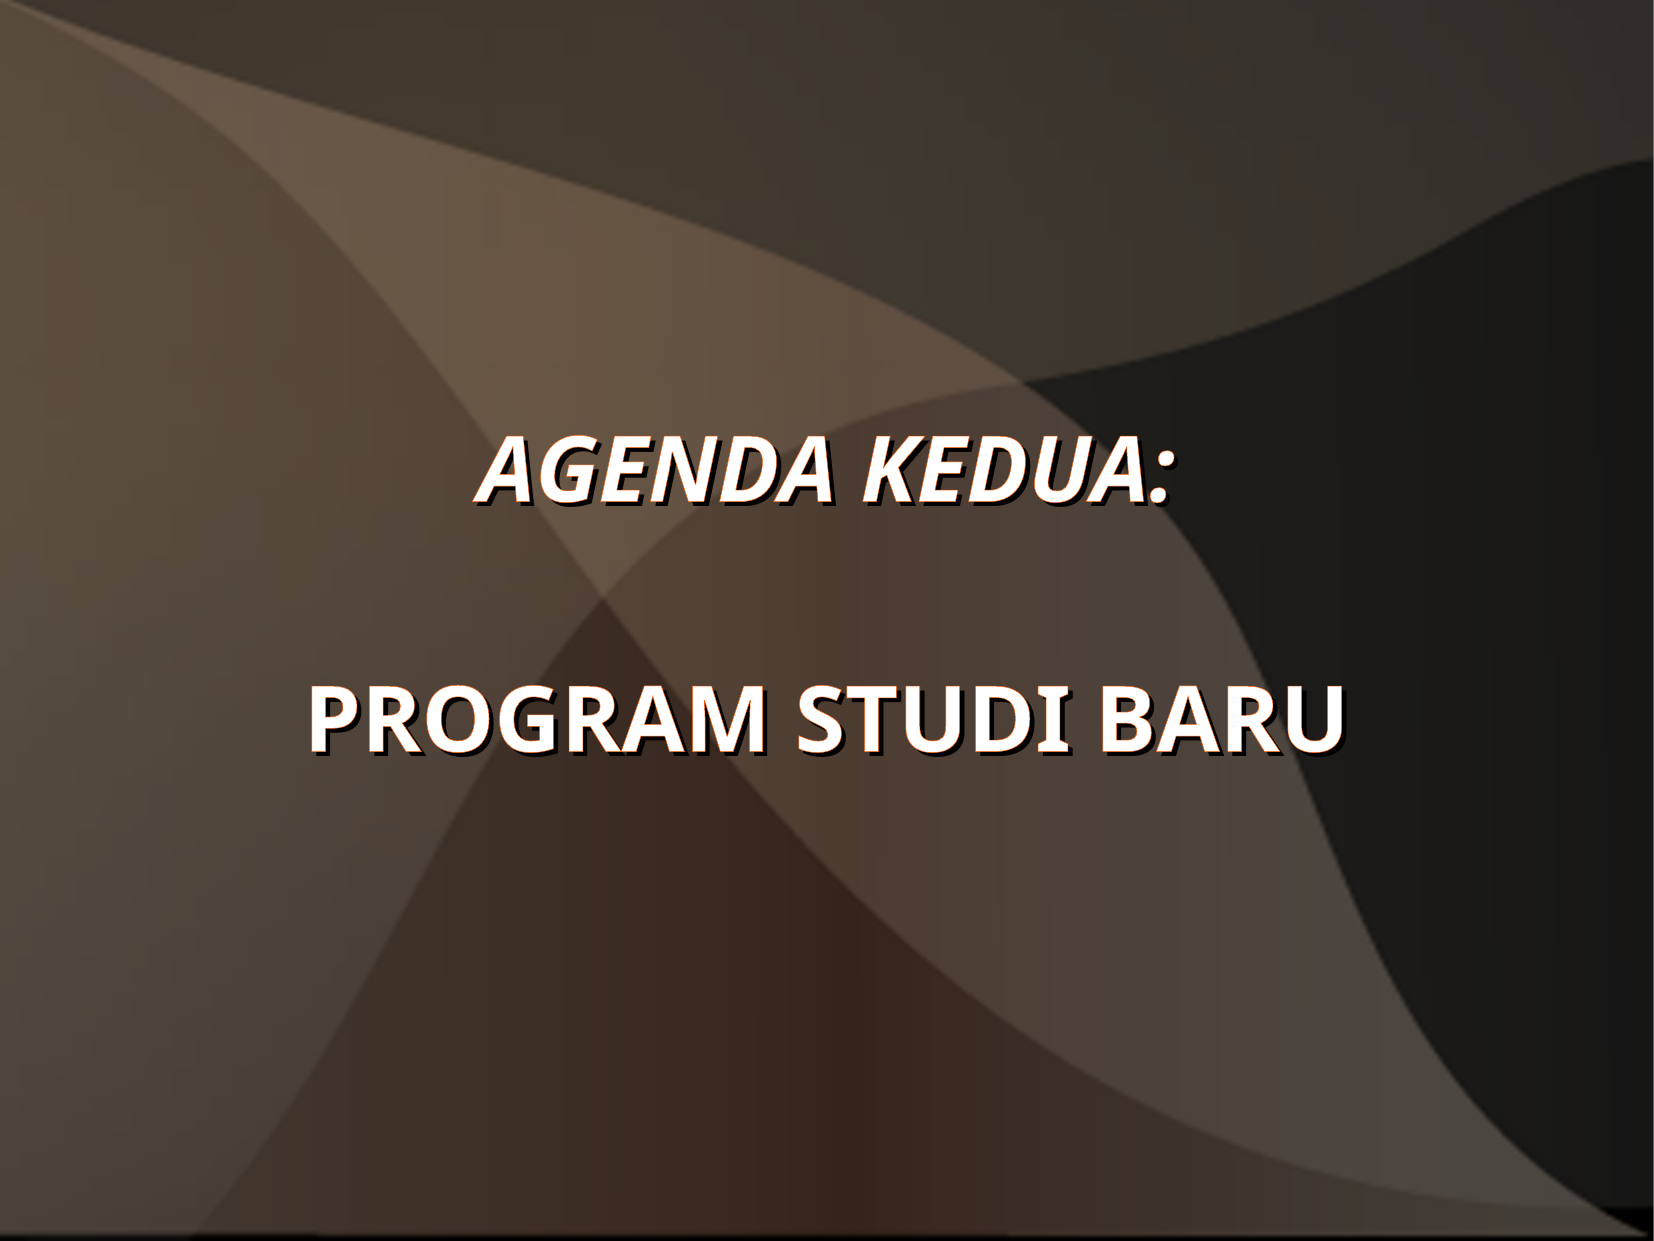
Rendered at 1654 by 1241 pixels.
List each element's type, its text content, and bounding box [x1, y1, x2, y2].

title AGENDA KEDUA: PROGRAM STUDI BARU [82, 437, 1571, 746]
picture [0, 0, 1654, 1241]
